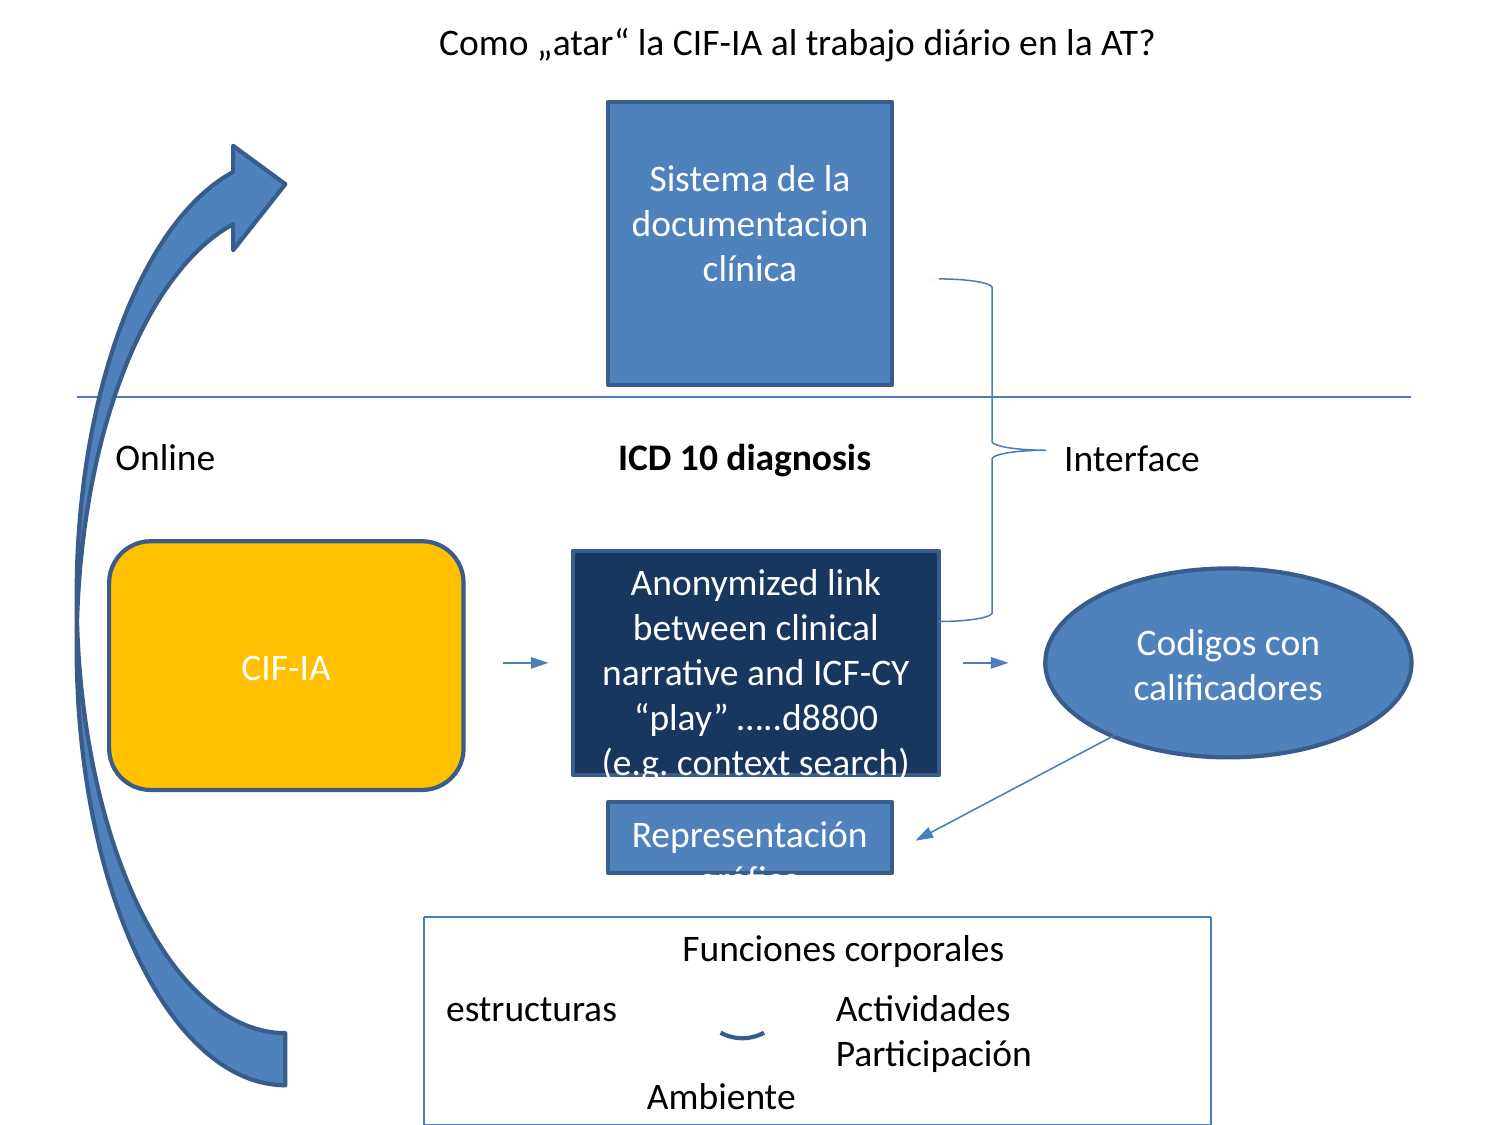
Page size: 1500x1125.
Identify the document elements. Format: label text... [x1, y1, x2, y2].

text_box Online [100, 425, 241, 487]
text_box CIF-IA [109, 541, 464, 790]
text_box Funciones corporales [667, 918, 1024, 978]
text_box Sistema de la documentacion clínica [608, 102, 892, 385]
text_box [76, 145, 286, 1086]
text_box Anonymized link between clinical narrative and ICF-CY “play” …..d8800 (e.g. context search) [573, 551, 939, 775]
text_box Interface [1049, 426, 1217, 487]
text_box Actividades Participación [820, 975, 1050, 1082]
text_box Ambiente [631, 1064, 813, 1124]
text_box ICD 10 diagnosis [603, 425, 889, 487]
text_box Representación gráfica [608, 802, 892, 873]
text_box Codigos con calificadores [1045, 568, 1412, 758]
text_box Como „atar“ la CIF-IA al trabajo diário en la AT? [424, 10, 1180, 72]
text_box estructuras [431, 975, 656, 1037]
